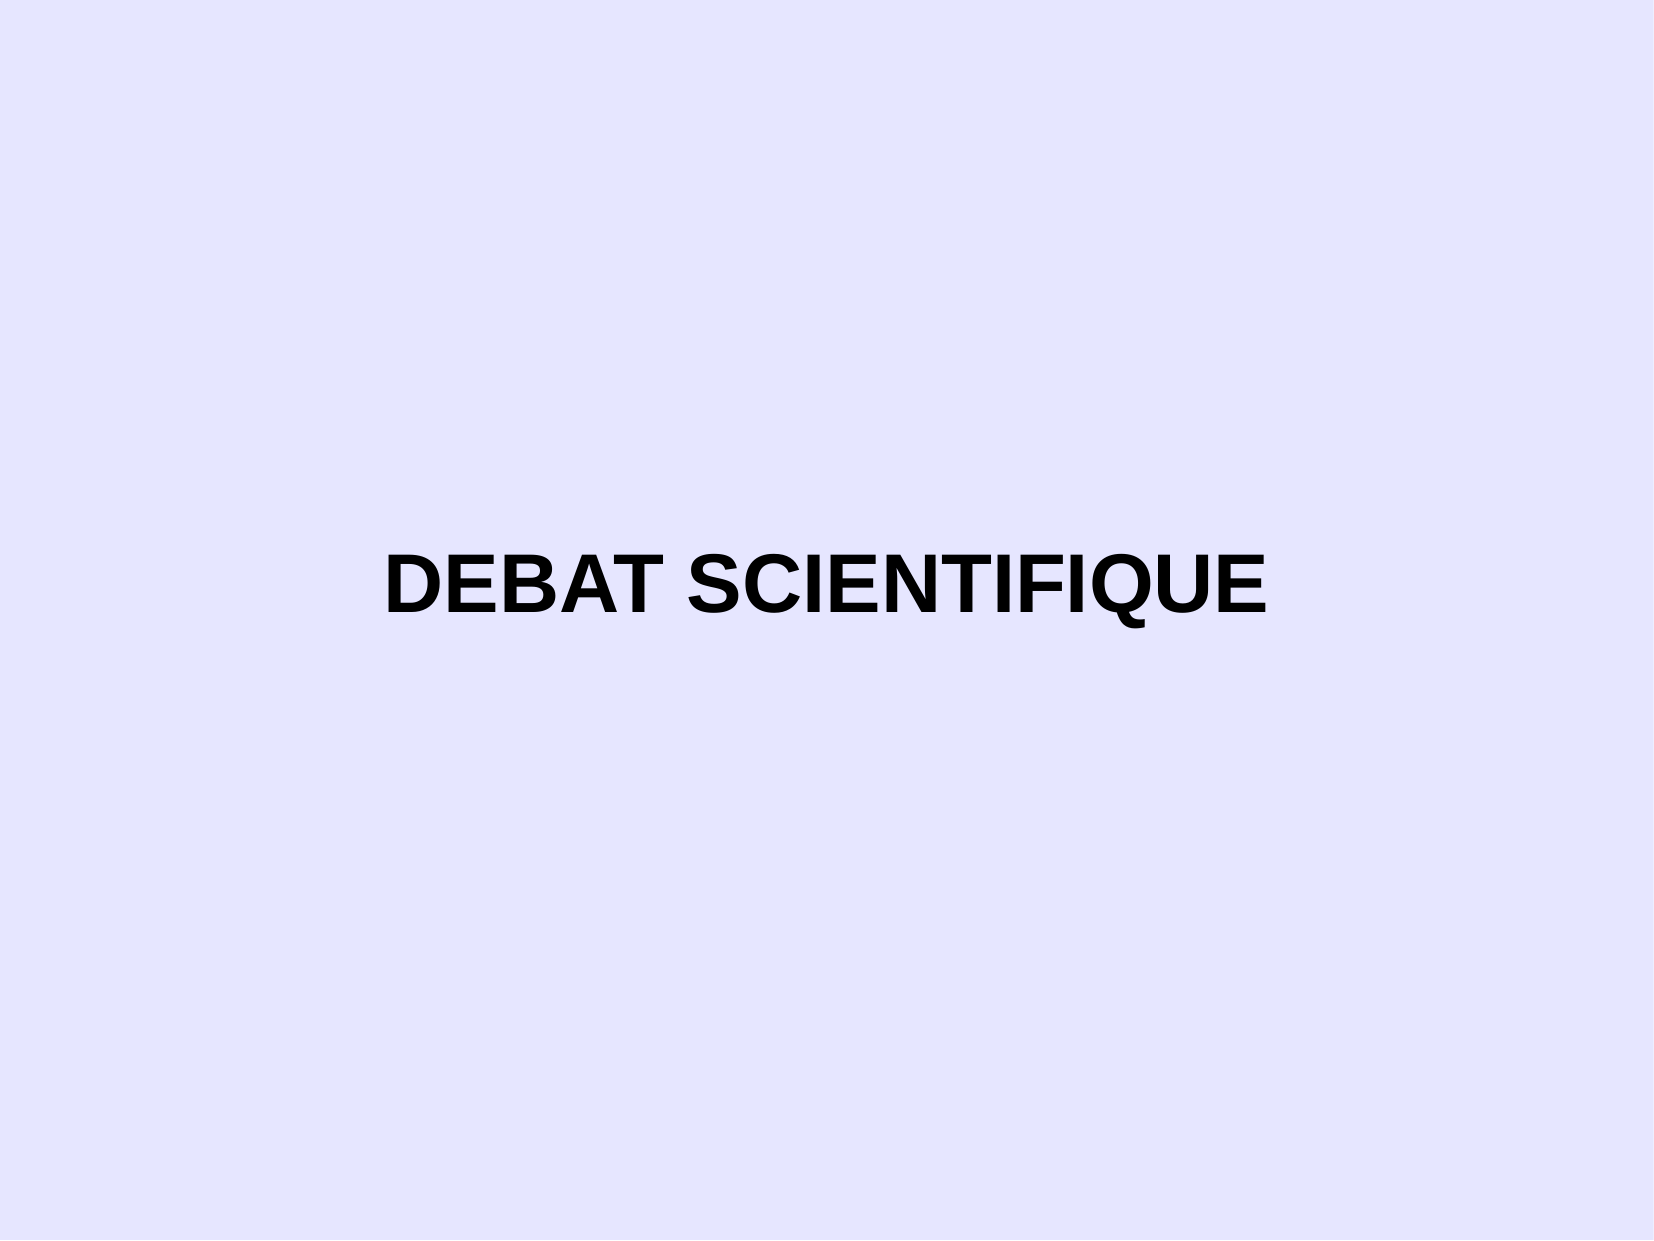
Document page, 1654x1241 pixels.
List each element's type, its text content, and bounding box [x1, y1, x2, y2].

subtitle DEBAT SCIENTIFIQUE [82, 56, 1571, 1102]
